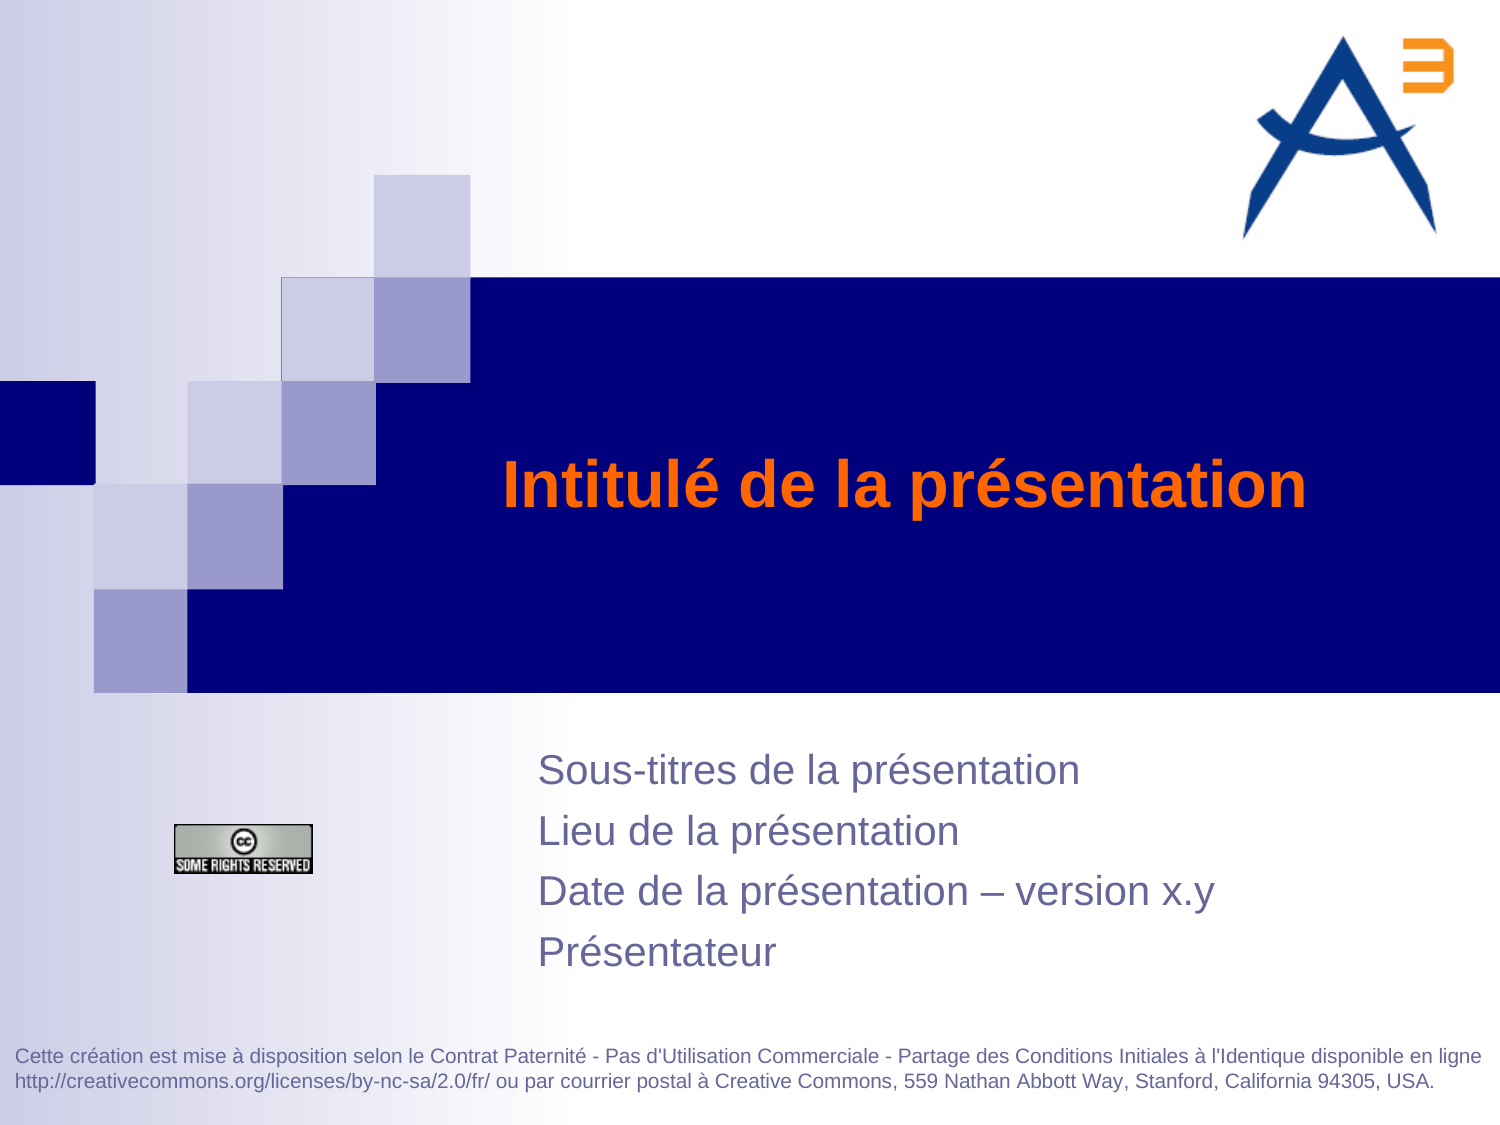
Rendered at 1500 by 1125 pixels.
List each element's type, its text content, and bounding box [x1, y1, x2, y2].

subtitle Sous-titres de la présentation Lieu de la présentation Date de la présentation – version x.y Présentateur [522, 735, 1500, 1023]
picture [174, 824, 313, 874]
title Intitulé de la présentation [487, 299, 1476, 663]
picture [1224, 19, 1475, 263]
